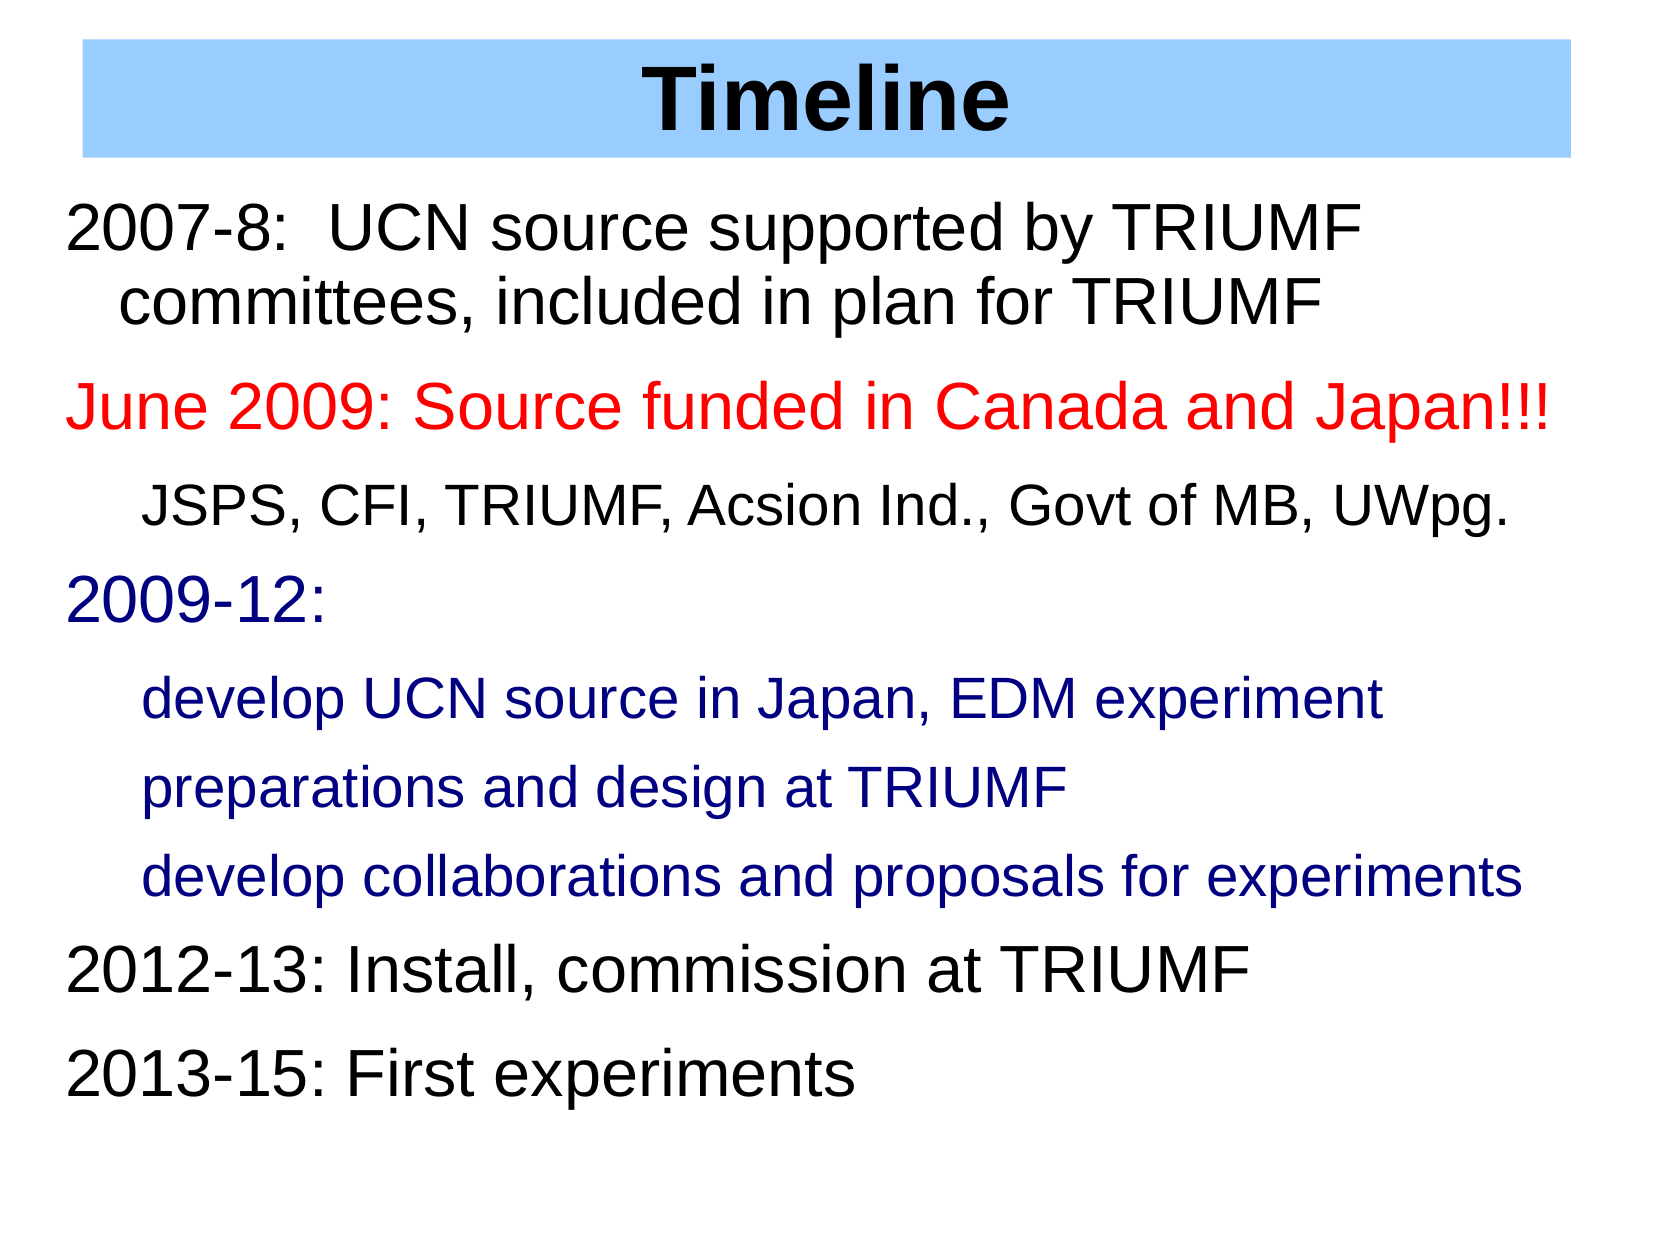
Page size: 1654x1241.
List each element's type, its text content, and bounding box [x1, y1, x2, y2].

list 2007-8: UCN source supported by TRIUMF committees, included in plan for TRIUMF June 2009: Source funded in Canada and Japan!!! JSPS, CFI, TRIUMF, Acsion Ind., Govt of MB, UWpg. 2009-12: develop UCN source in Japan, EDM experiment preparations and design at TRIUMF develop collaborations and proposals for experiments 2012-13: Install, commission at TRIUMF 2013-15: First experiments [47, 189, 1613, 1191]
title Timeline [82, 39, 1571, 158]
